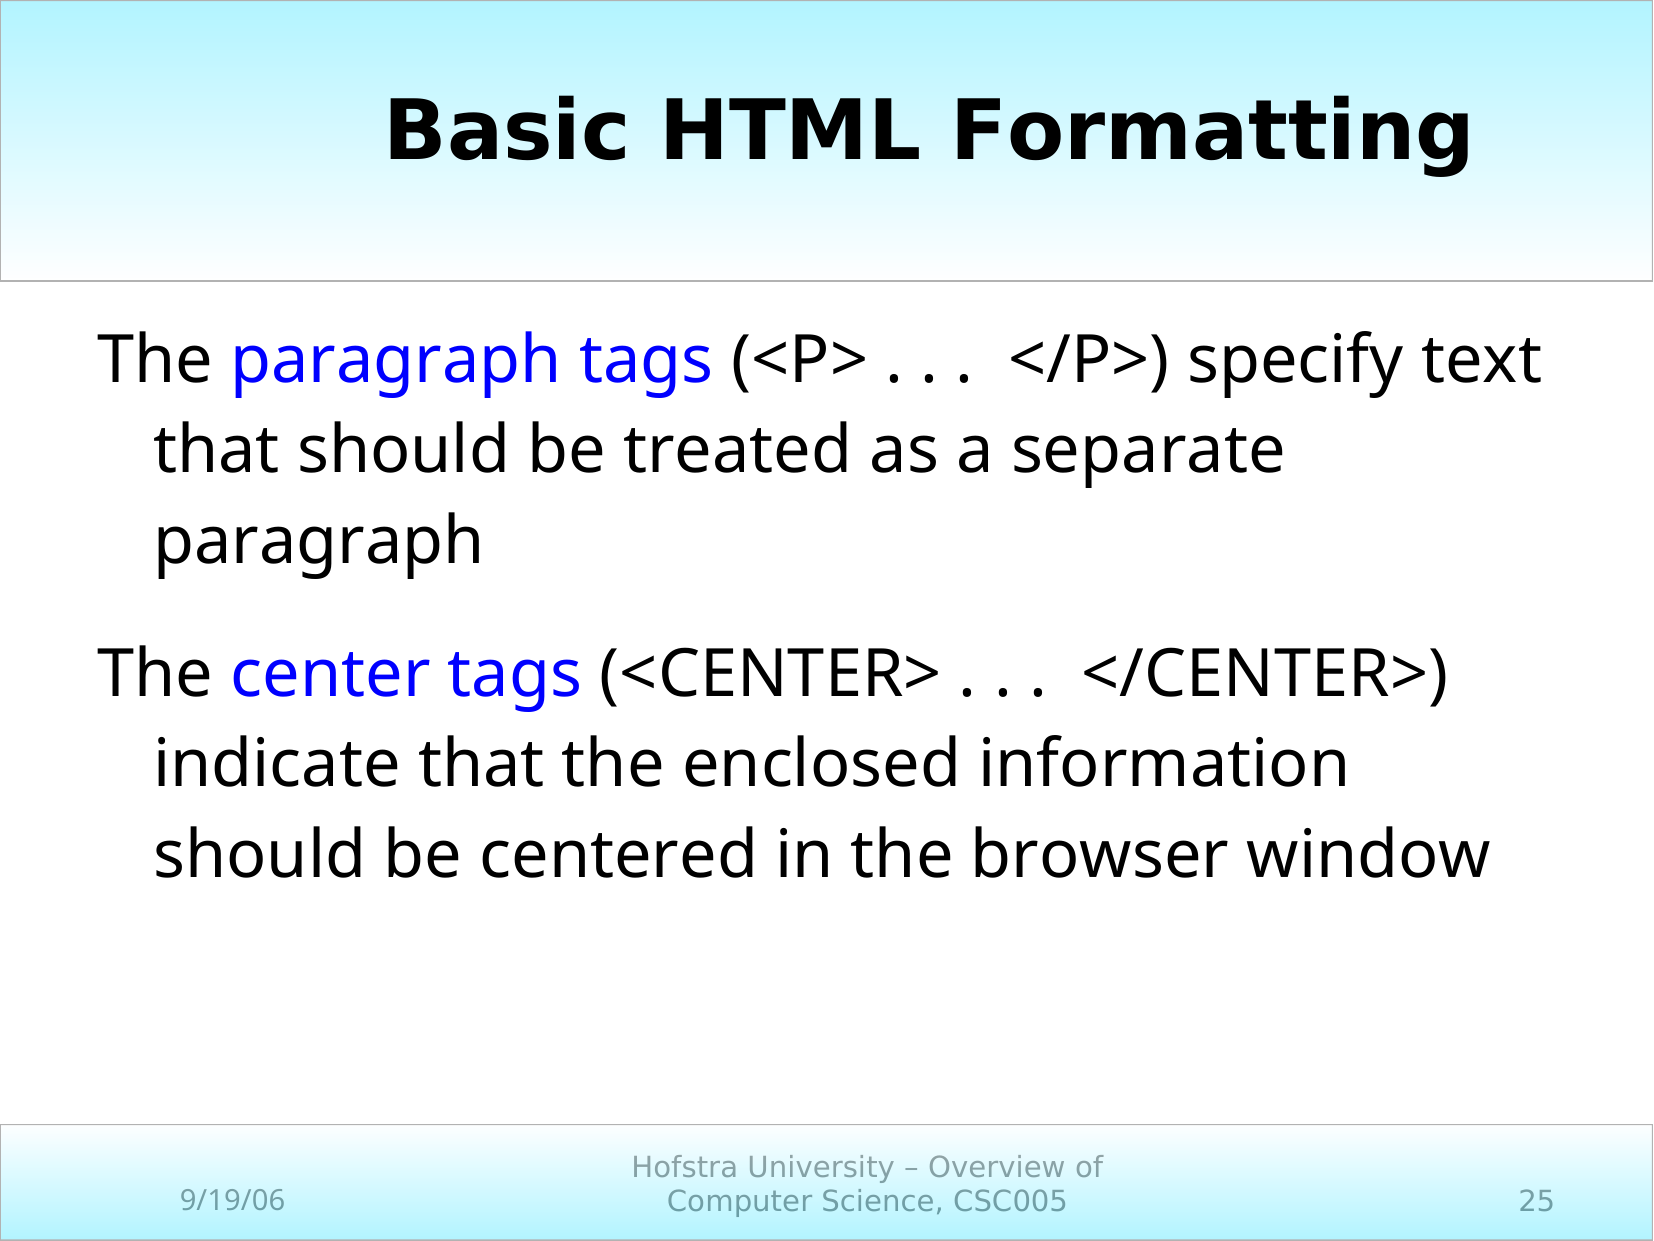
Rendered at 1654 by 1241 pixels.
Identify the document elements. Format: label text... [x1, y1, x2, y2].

list The paragraph tags (<P> . . . </P>) specify text that should be treated as a separate paragraph The center tags (<CENTER> . . . </CENTER>) indicate that the enclosed information should be centered in the browser window [82, 303, 1571, 1131]
title Basic HTML Formatting [247, 27, 1612, 235]
